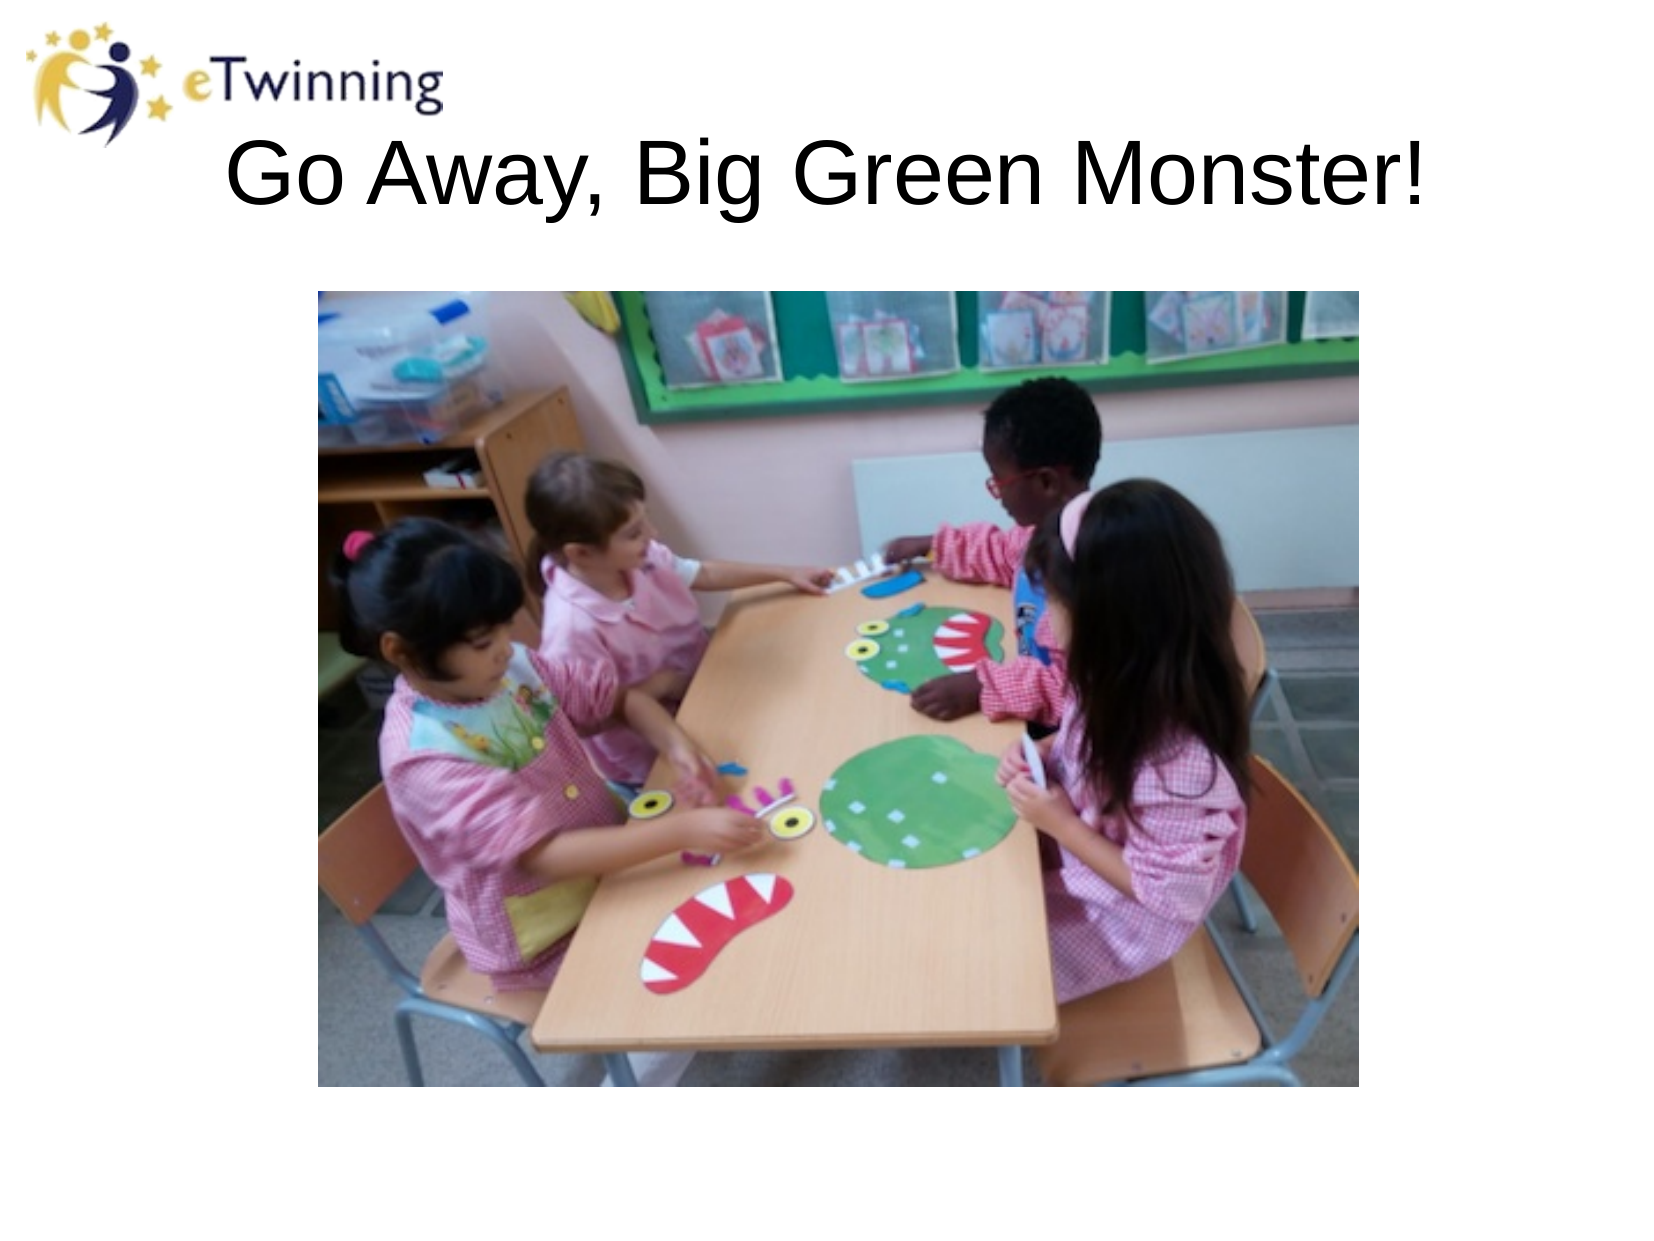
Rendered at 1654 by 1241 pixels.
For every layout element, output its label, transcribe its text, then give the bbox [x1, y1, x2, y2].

title Go Away, Big Green Monster! [82, 88, 1571, 257]
picture [26, 20, 443, 148]
picture [318, 291, 1359, 1087]
